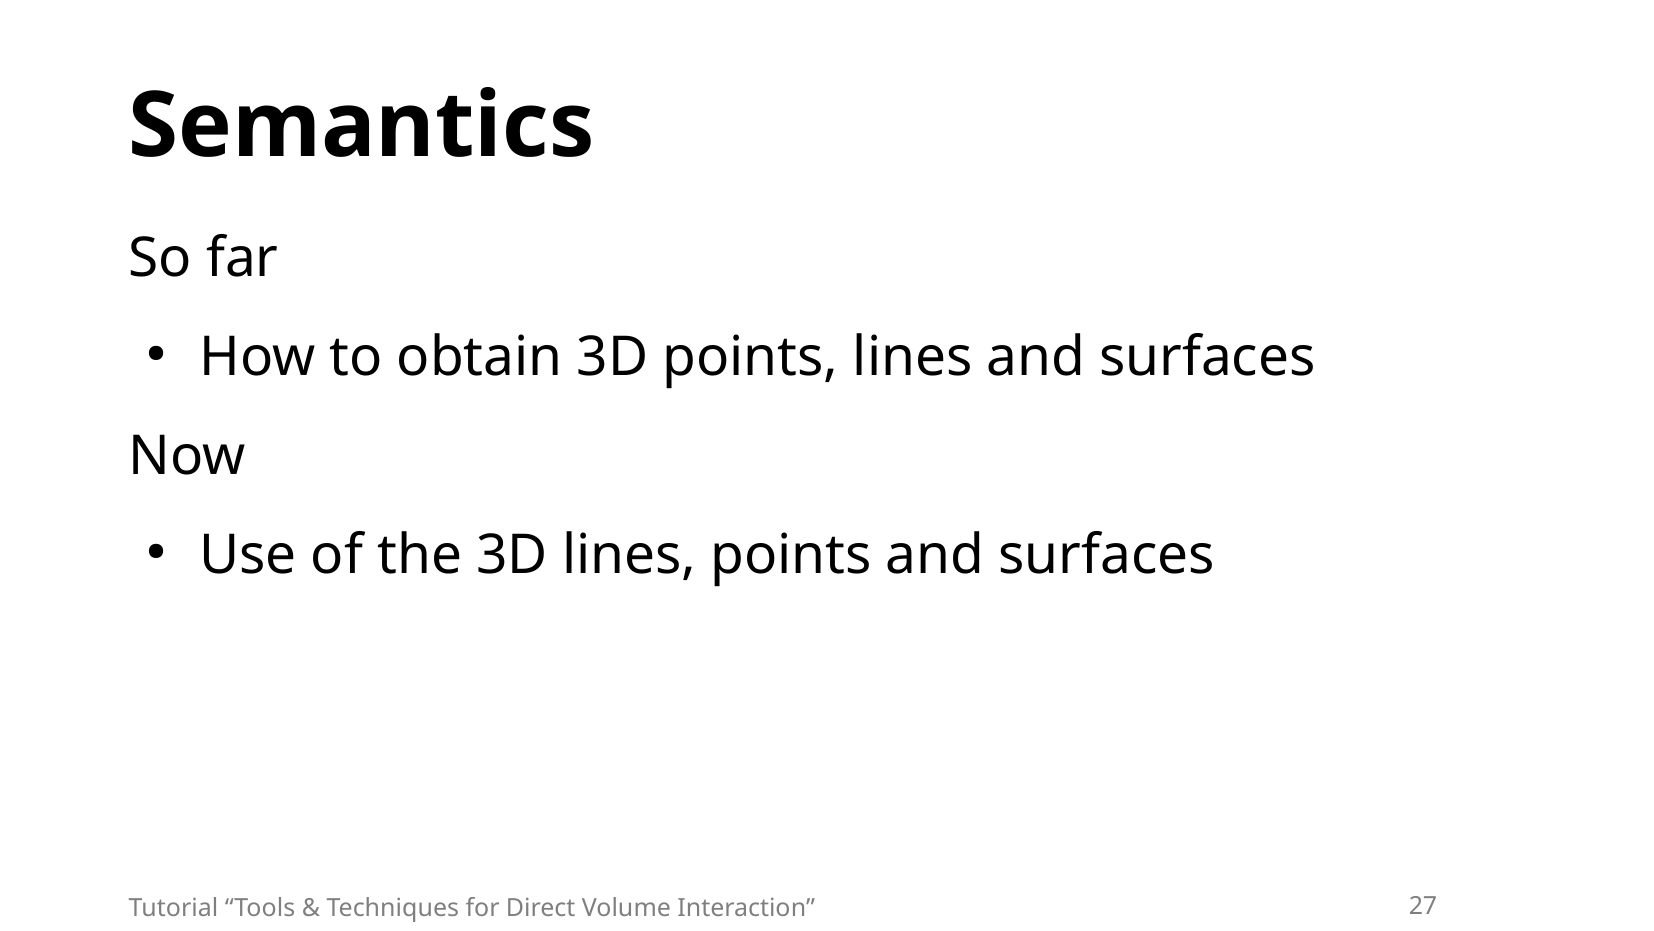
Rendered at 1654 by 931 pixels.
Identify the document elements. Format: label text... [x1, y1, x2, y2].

list So far How to obtain 3D points, lines and surfaces Now Use of the 3D lines, points and surfaces [113, 210, 1540, 863]
title Semantics [113, 50, 1540, 193]
